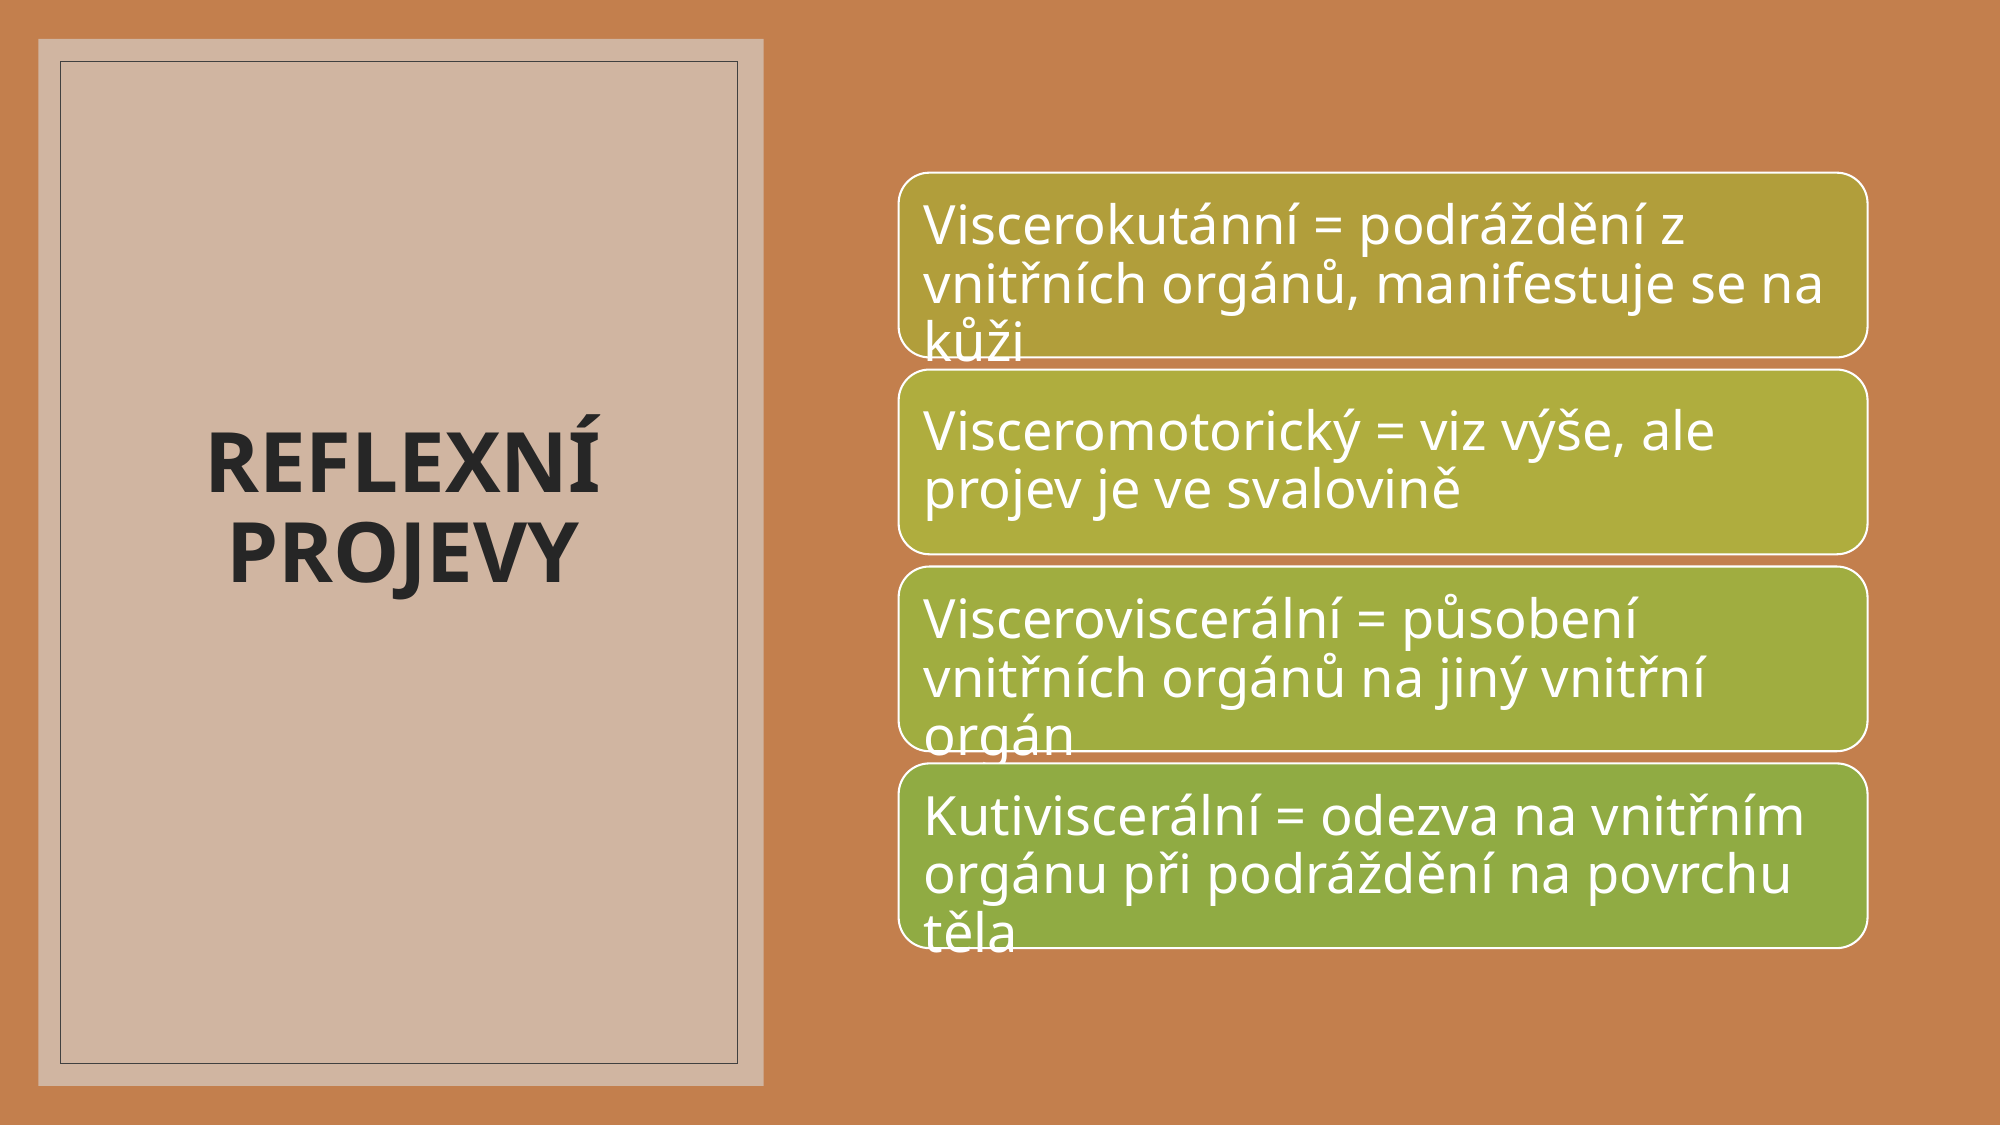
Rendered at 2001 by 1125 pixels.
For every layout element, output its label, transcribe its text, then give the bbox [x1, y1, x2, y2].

text_box [0, 0, 2000, 1125]
text_box Viscerokutánní = podráždění z vnitřních orgánů, manifestuje se na kůži [898, 172, 1868, 358]
text_box Kutiviscerální = odezva na vnitřním orgánu při podráždění na povrchu těla [898, 763, 1868, 949]
title REFLEXNÍ PROJEVY [94, 91, 712, 1029]
text_box Visceromotorický = viz výše, ale projev je ve svalovině [898, 369, 1868, 555]
text_box Visceroviscerální = působení vnitřních orgánů na jiný vnitřní orgán [898, 566, 1868, 752]
